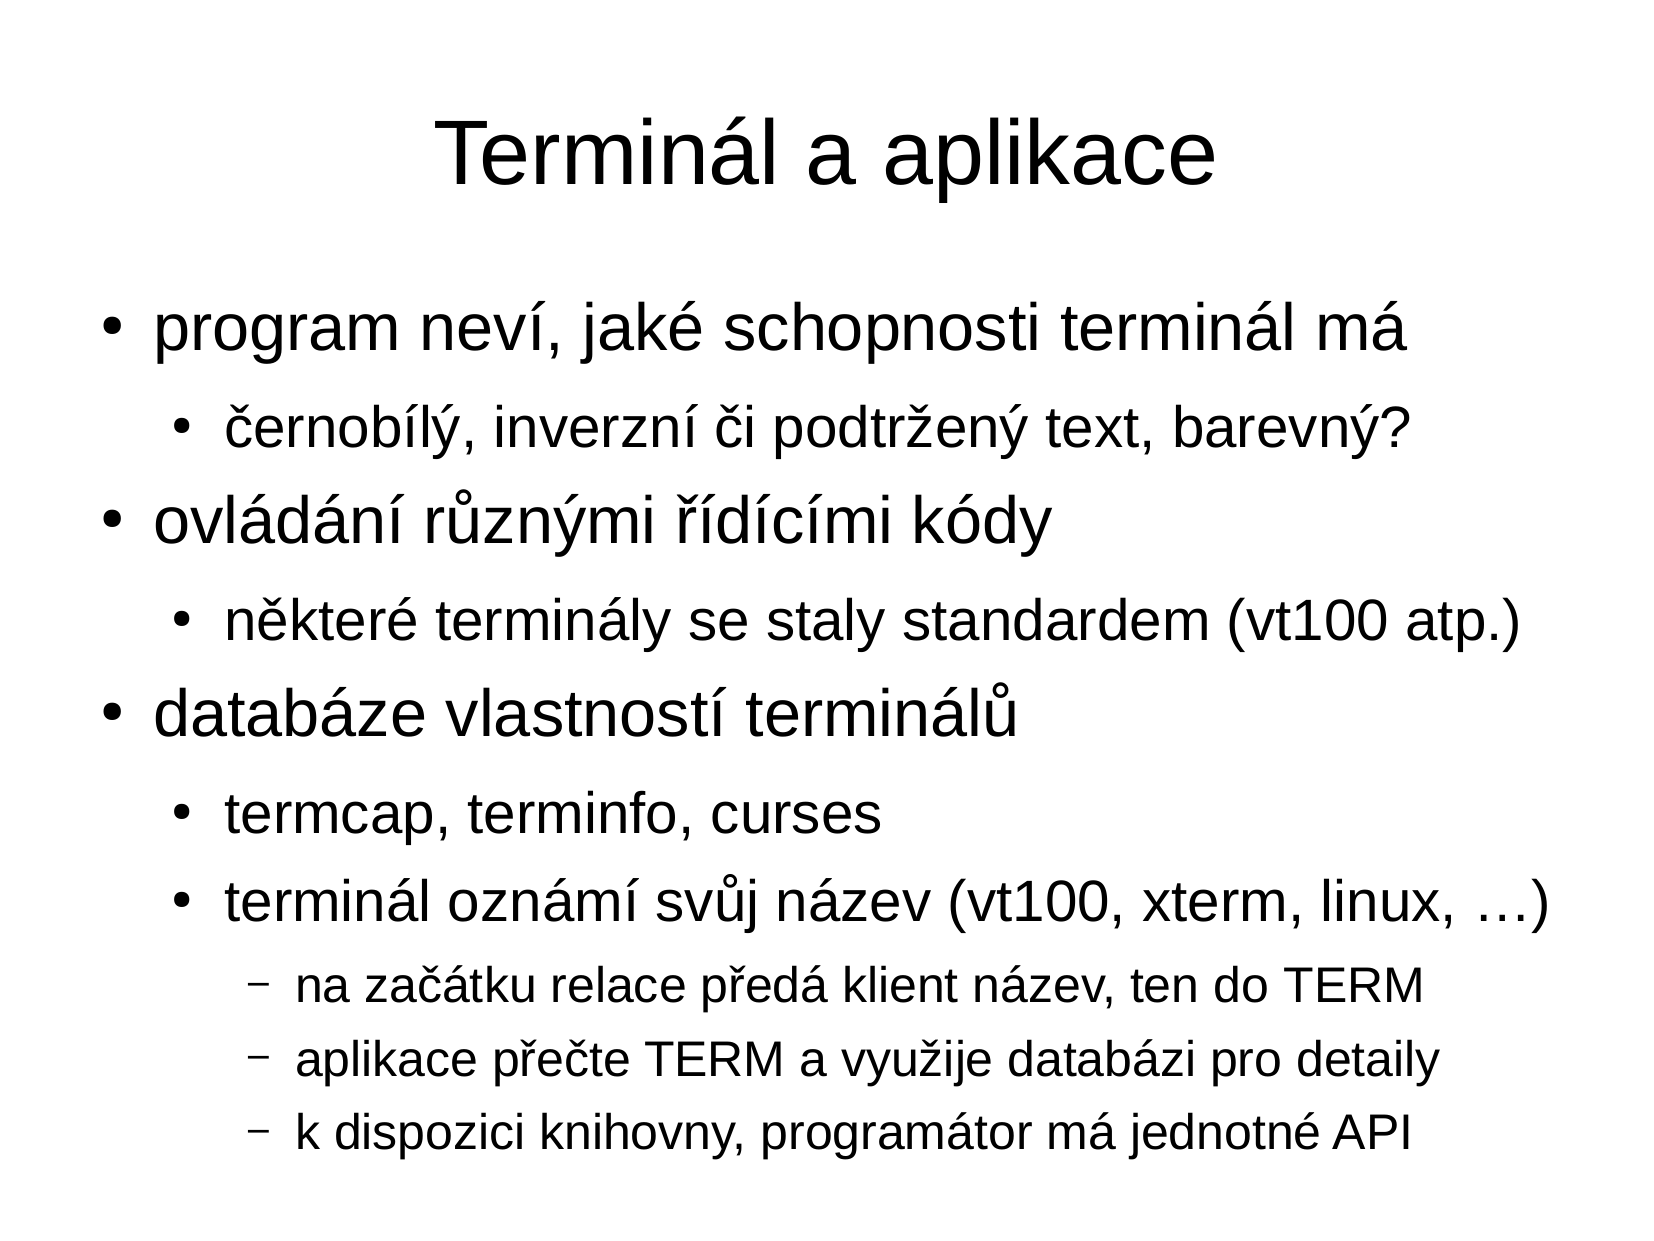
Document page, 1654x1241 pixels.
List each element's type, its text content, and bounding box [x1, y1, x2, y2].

title Terminál a aplikace [82, 56, 1571, 250]
list program neví, jaké schopnosti terminál má černobílý, inverzní či podtržený text, barevný? ovládání různými řídícími kódy některé terminály se staly standardem (vt100 atp.) databáze vlastností terminálů termcap, terminfo, curses terminál oznámí svůj název (vt100, xterm, linux, …) na začátku relace předá klient název, ten do TERM aplikace přečte TERM a využije databázi pro detaily k dispozici knihovny, programátor má jednotné API [82, 290, 1571, 1161]
